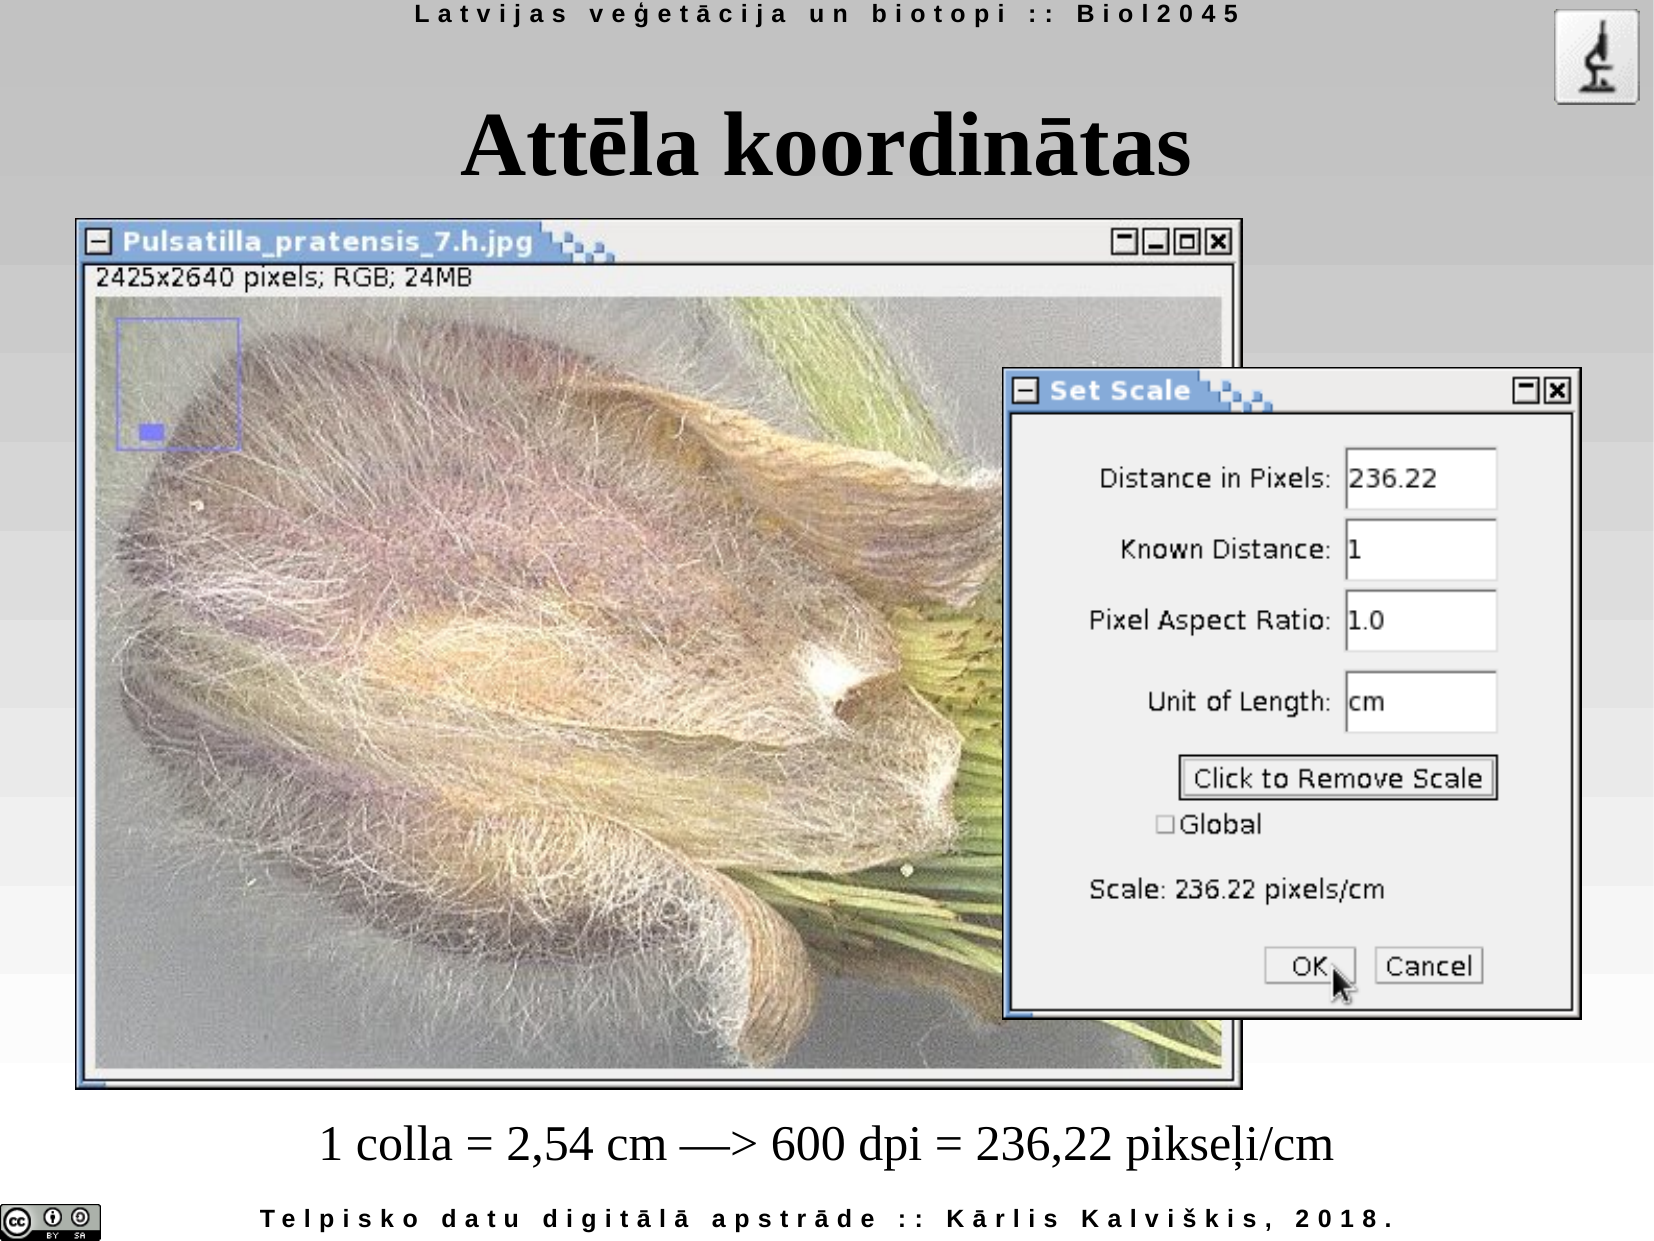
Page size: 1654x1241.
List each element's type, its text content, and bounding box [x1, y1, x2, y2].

title Attēla koordinātas [0, 1, 1654, 287]
text_box 1 colla = 2,54 cm —> 600 dpi = 236,22 pikseļi/cm [318, 1110, 1336, 1176]
picture [0, 218, 1654, 1241]
picture [1554, 9, 1640, 105]
